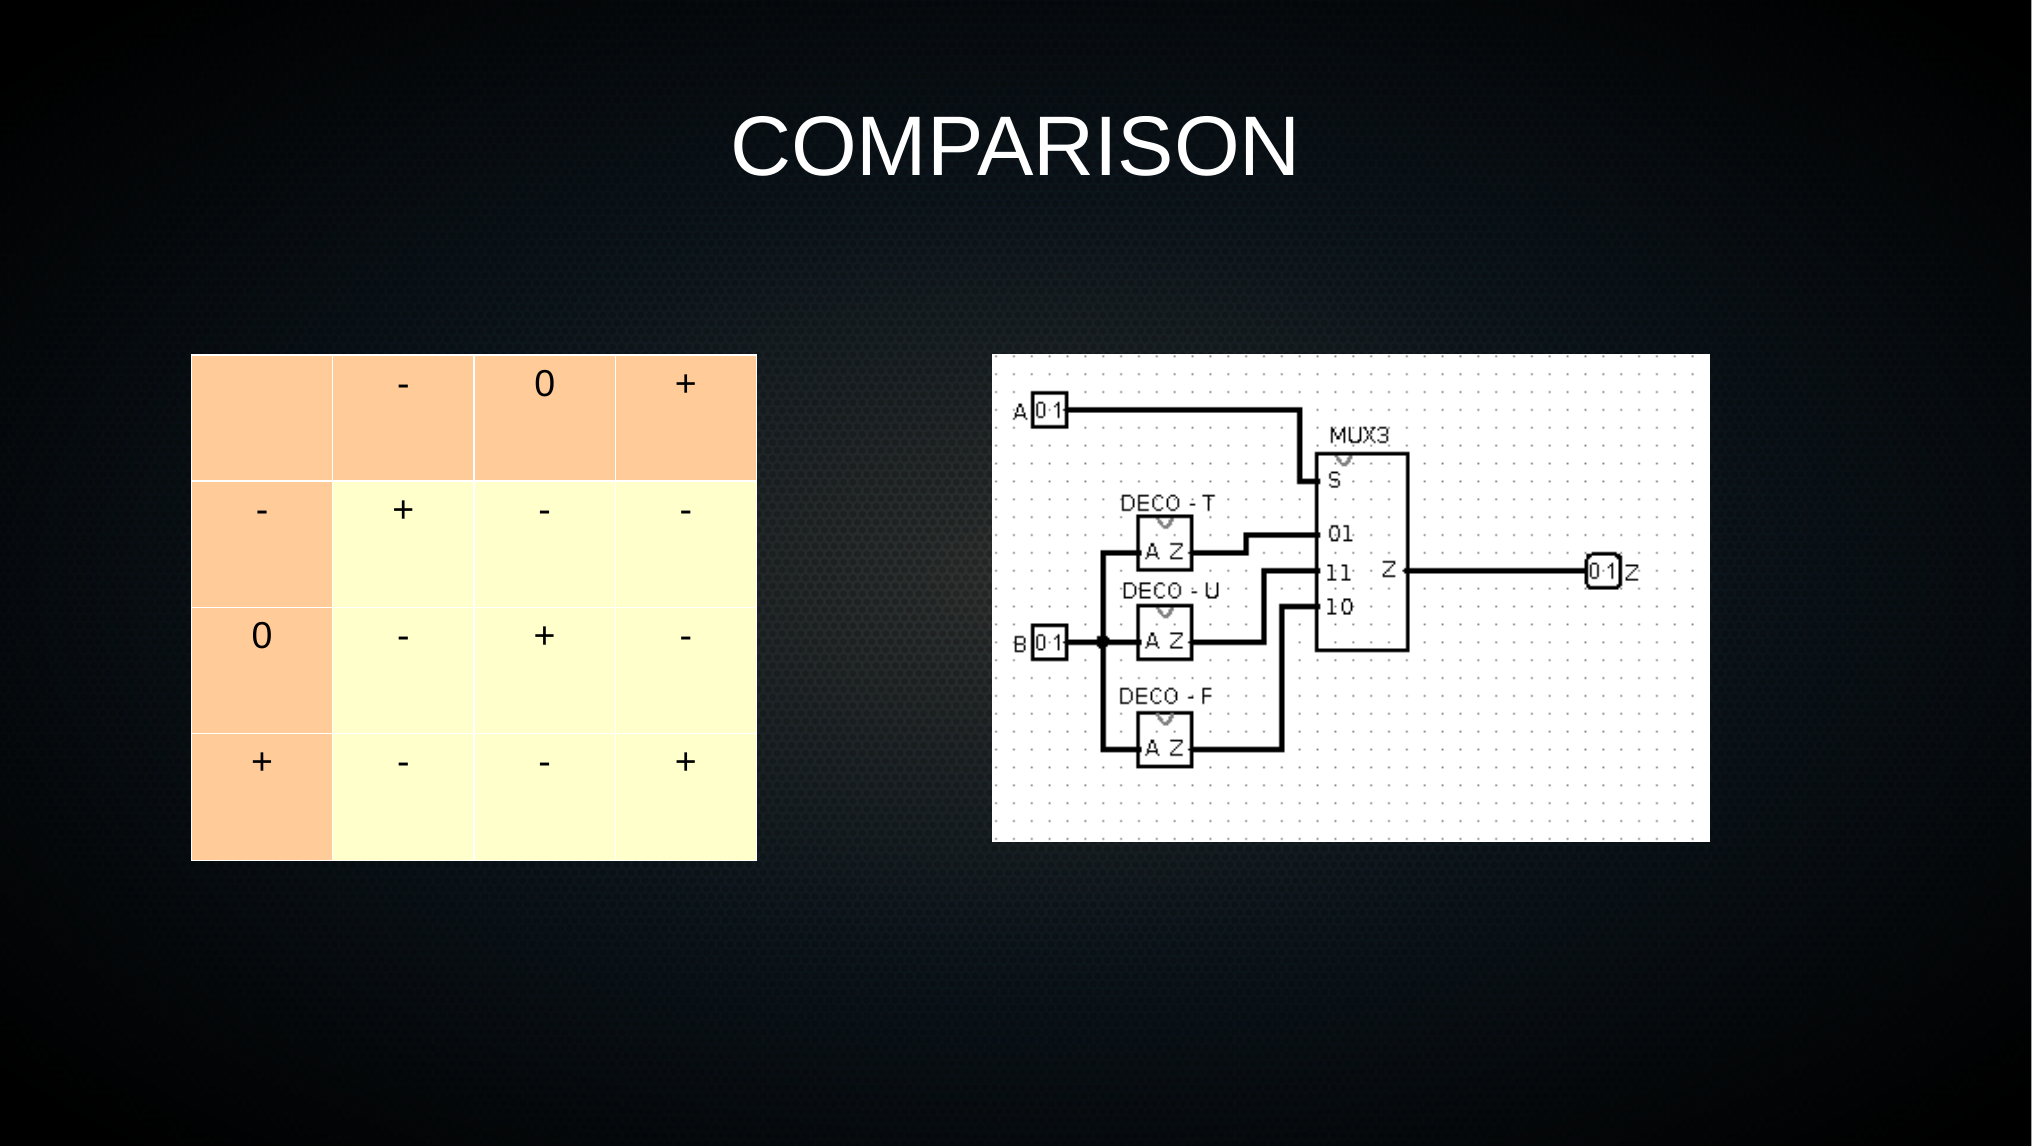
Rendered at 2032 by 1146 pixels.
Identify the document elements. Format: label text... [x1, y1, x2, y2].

table_cell - [333, 608, 473, 733]
table_cell - [475, 734, 615, 860]
table_cell + [616, 734, 756, 860]
table_cell 0 [192, 608, 332, 733]
table_cell - [192, 482, 332, 607]
table_header - [333, 356, 473, 480]
table_cell - [333, 734, 473, 860]
table_cell + [192, 734, 332, 860]
table_header 0 [475, 356, 615, 480]
table_header [192, 356, 332, 480]
picture [0, 0, 2032, 1146]
table_cell + [475, 608, 615, 733]
text_box COMPARISON [101, 45, 1930, 237]
table_cell - [616, 482, 756, 607]
table_cell - [616, 608, 756, 733]
table_cell - [475, 482, 615, 607]
table_cell + [333, 482, 473, 607]
table_header + [616, 356, 756, 480]
